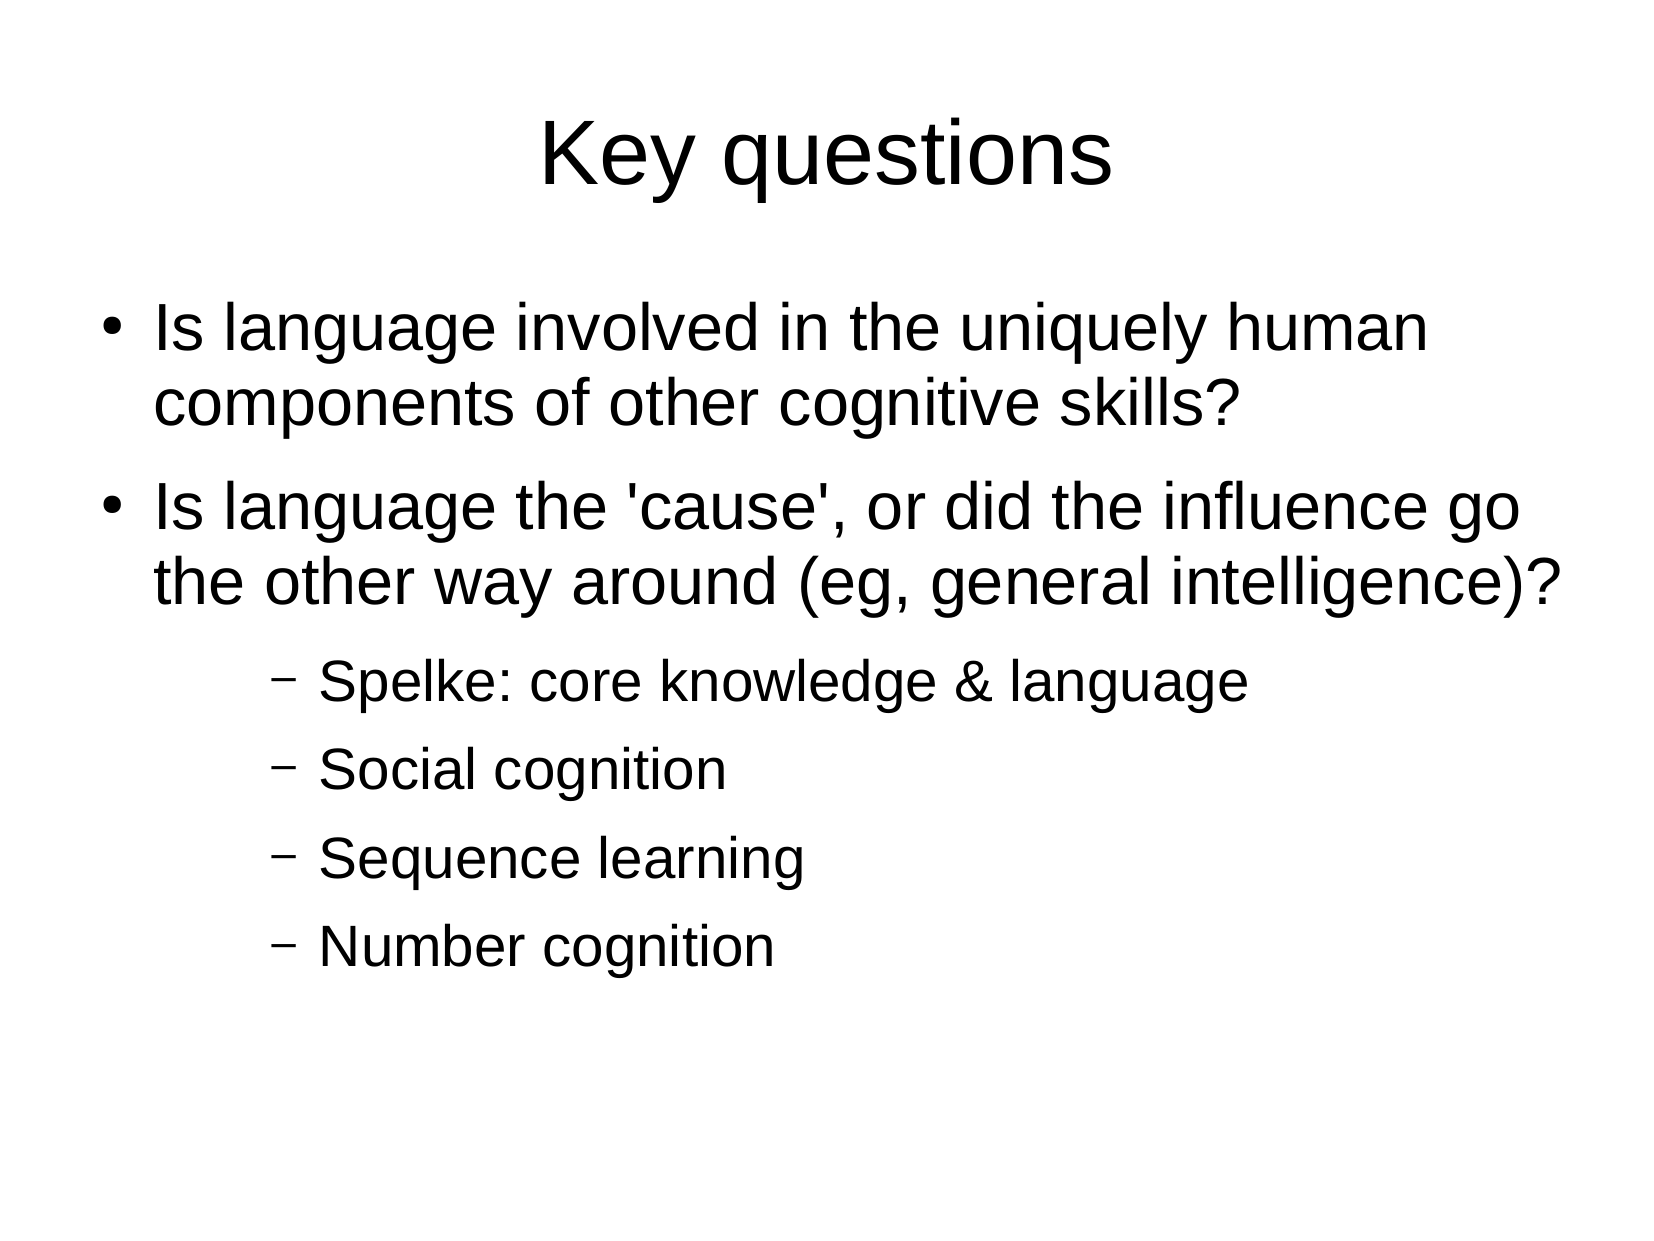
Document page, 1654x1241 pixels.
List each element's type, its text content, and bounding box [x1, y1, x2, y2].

list Is language involved in the uniquely human components of other cognitive skills? Is language the 'cause', or did the influence go the other way around (eg, general intelligence)? Spelke: core knowledge & language Social cognition Sequence learning Number cognition [82, 290, 1571, 1109]
title Key questions [82, 49, 1571, 257]
